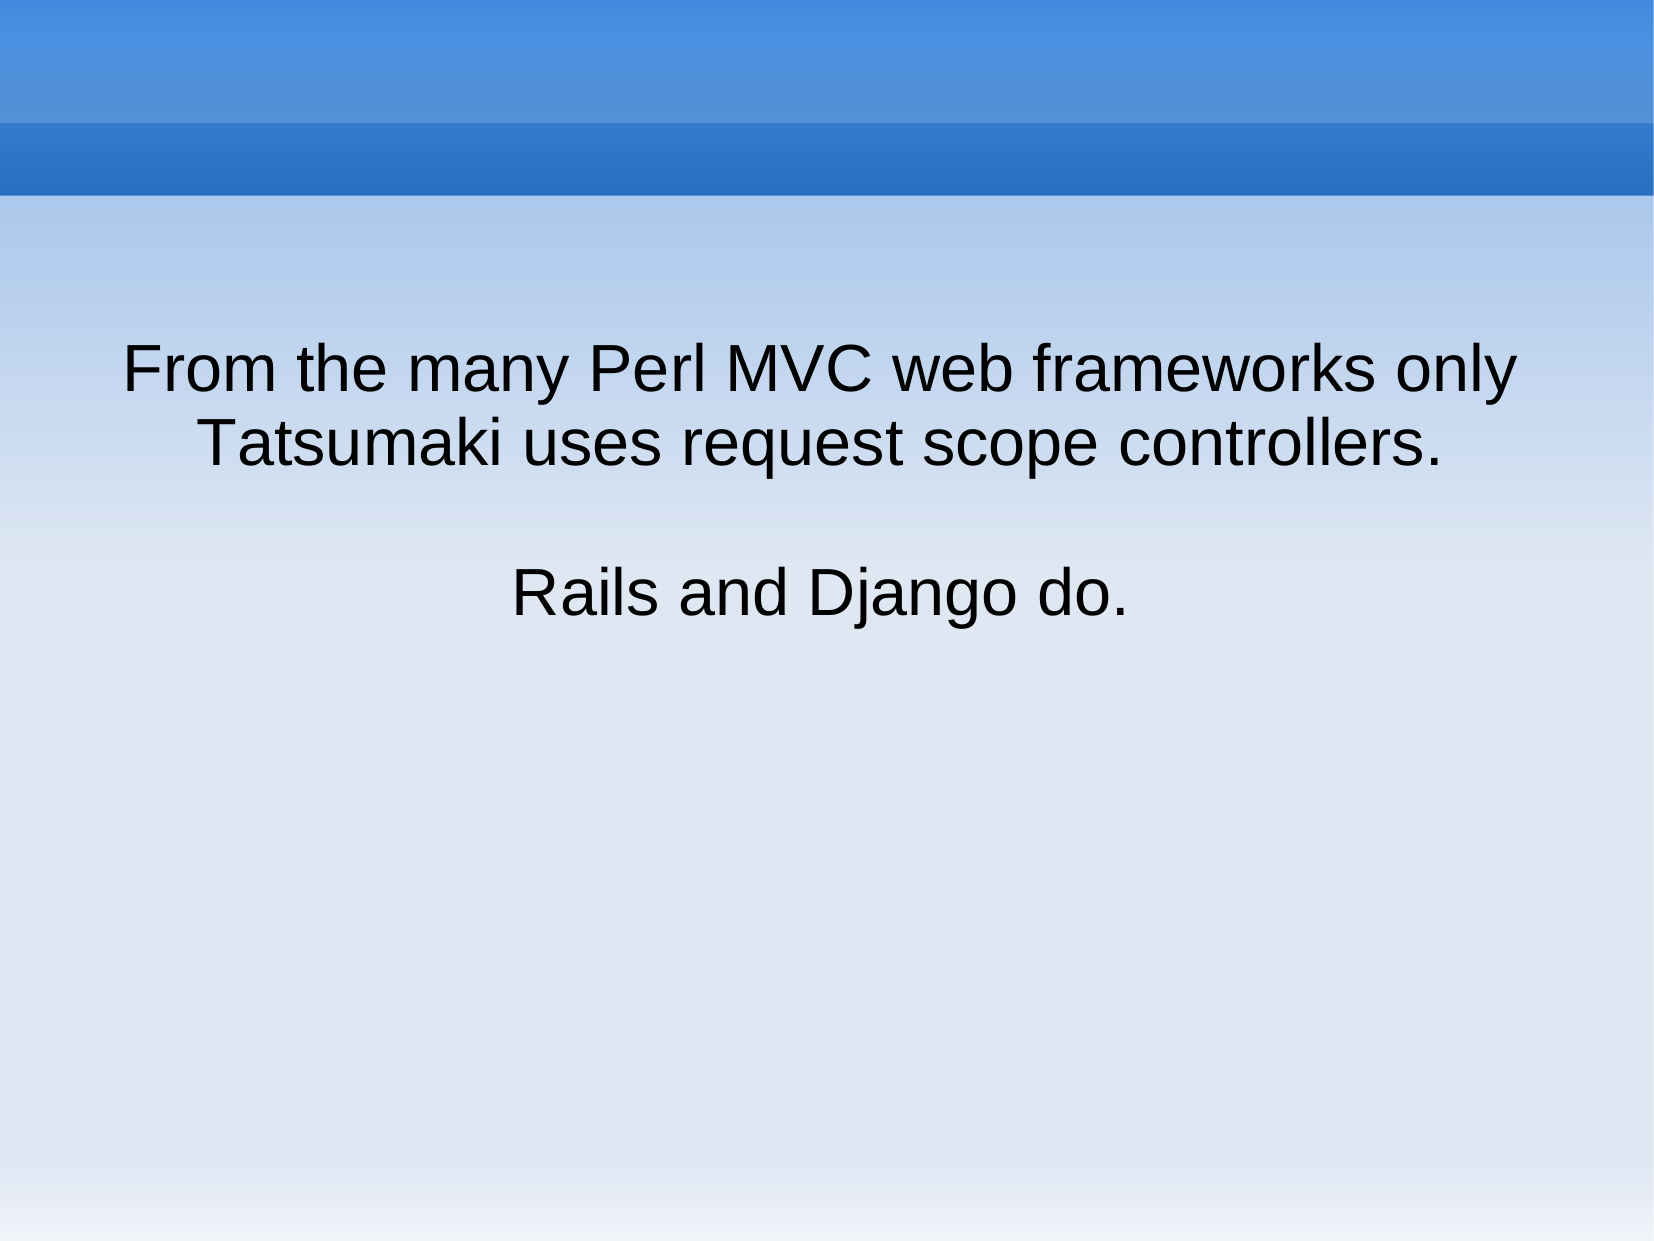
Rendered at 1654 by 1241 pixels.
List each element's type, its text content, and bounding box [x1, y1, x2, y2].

subtitle From the many Perl MVC web frameworks only Tatsumaki uses request scope controllers. Rails and Django do. [76, 7, 1565, 1102]
picture [0, 0, 1654, 1241]
